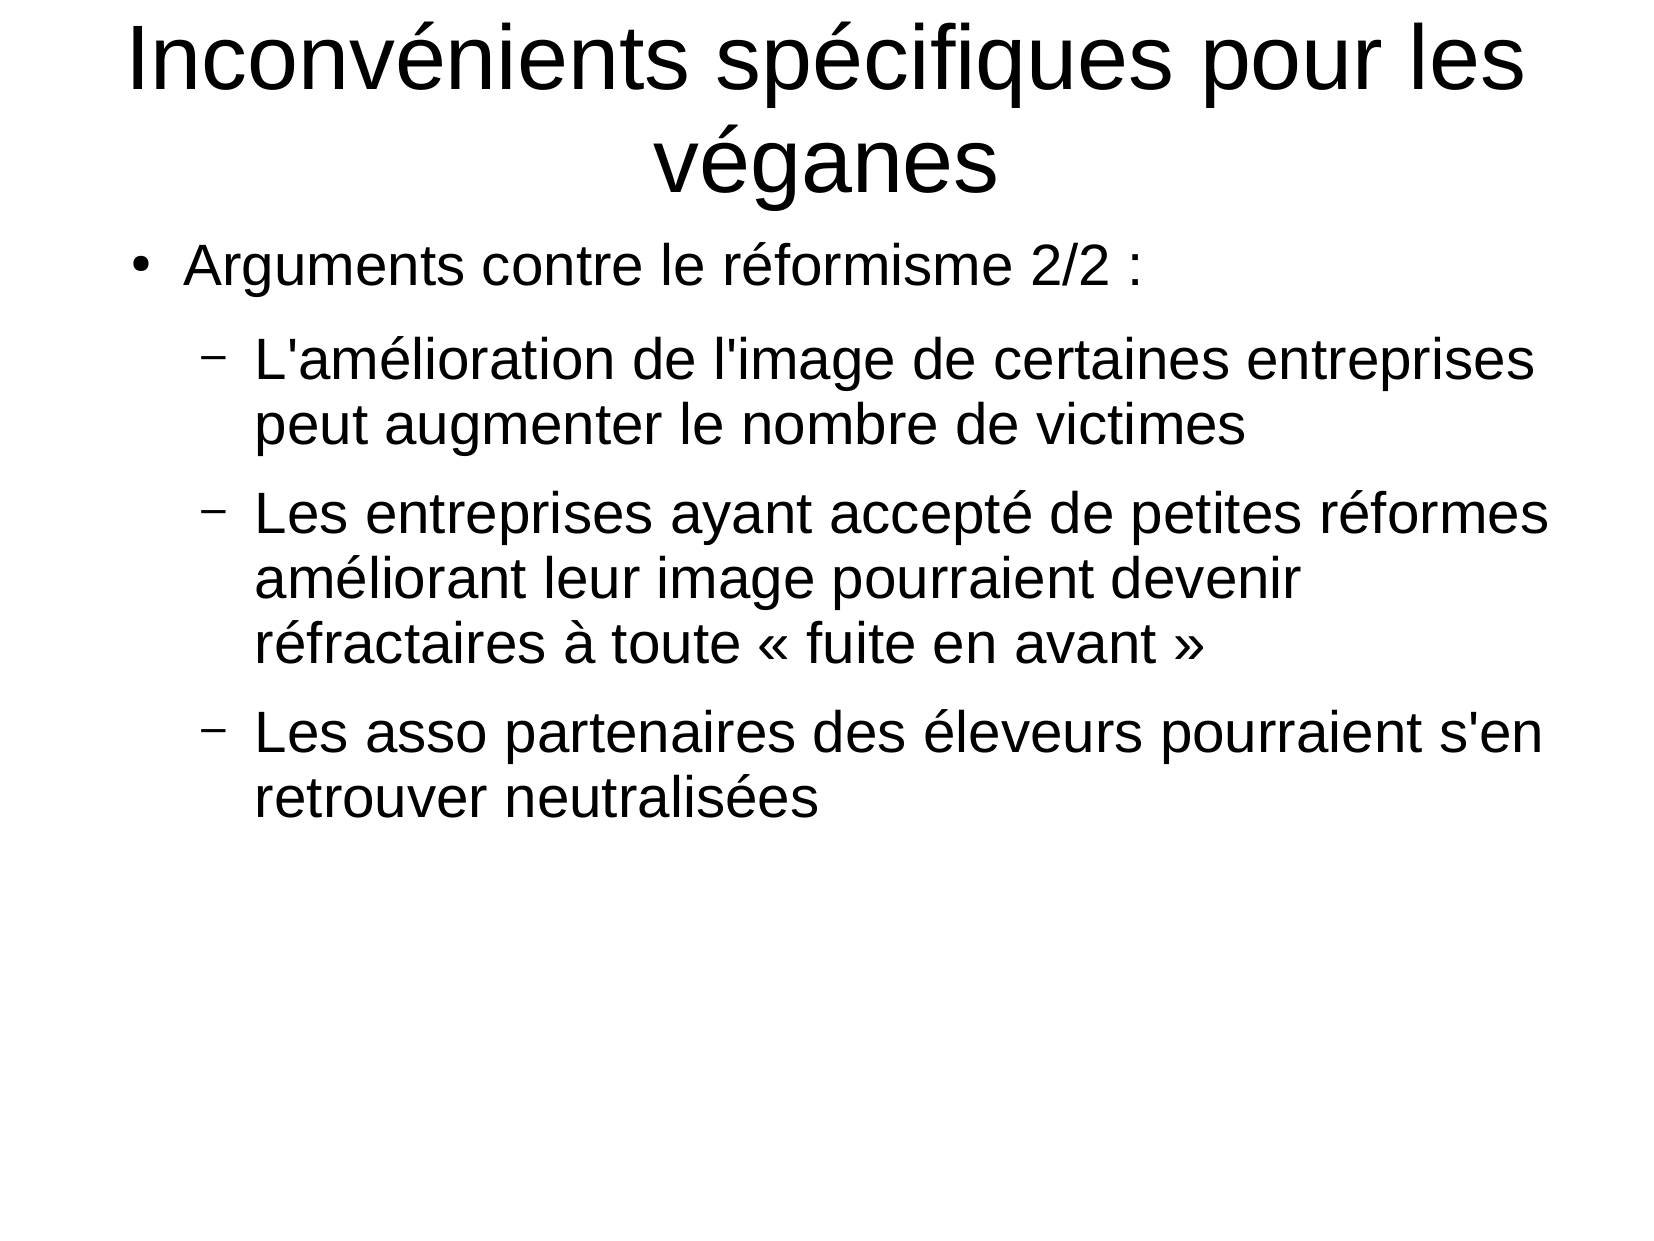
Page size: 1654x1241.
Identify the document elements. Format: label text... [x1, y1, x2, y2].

title Inconvénients spécifiques pour les véganes [82, 5, 1571, 213]
list Arguments contre le réformisme 2/2 : L'amélioration de l'image de certaines entreprises peut augmenter le nombre de victimes Les entreprises ayant accepté de petites réformes améliorant leur image pourraient devenir réfractaires à toute « fuite en avant » Les asso partenaires des éleveurs pourraient s'en retrouver neutralisées [112, 232, 1602, 1241]
